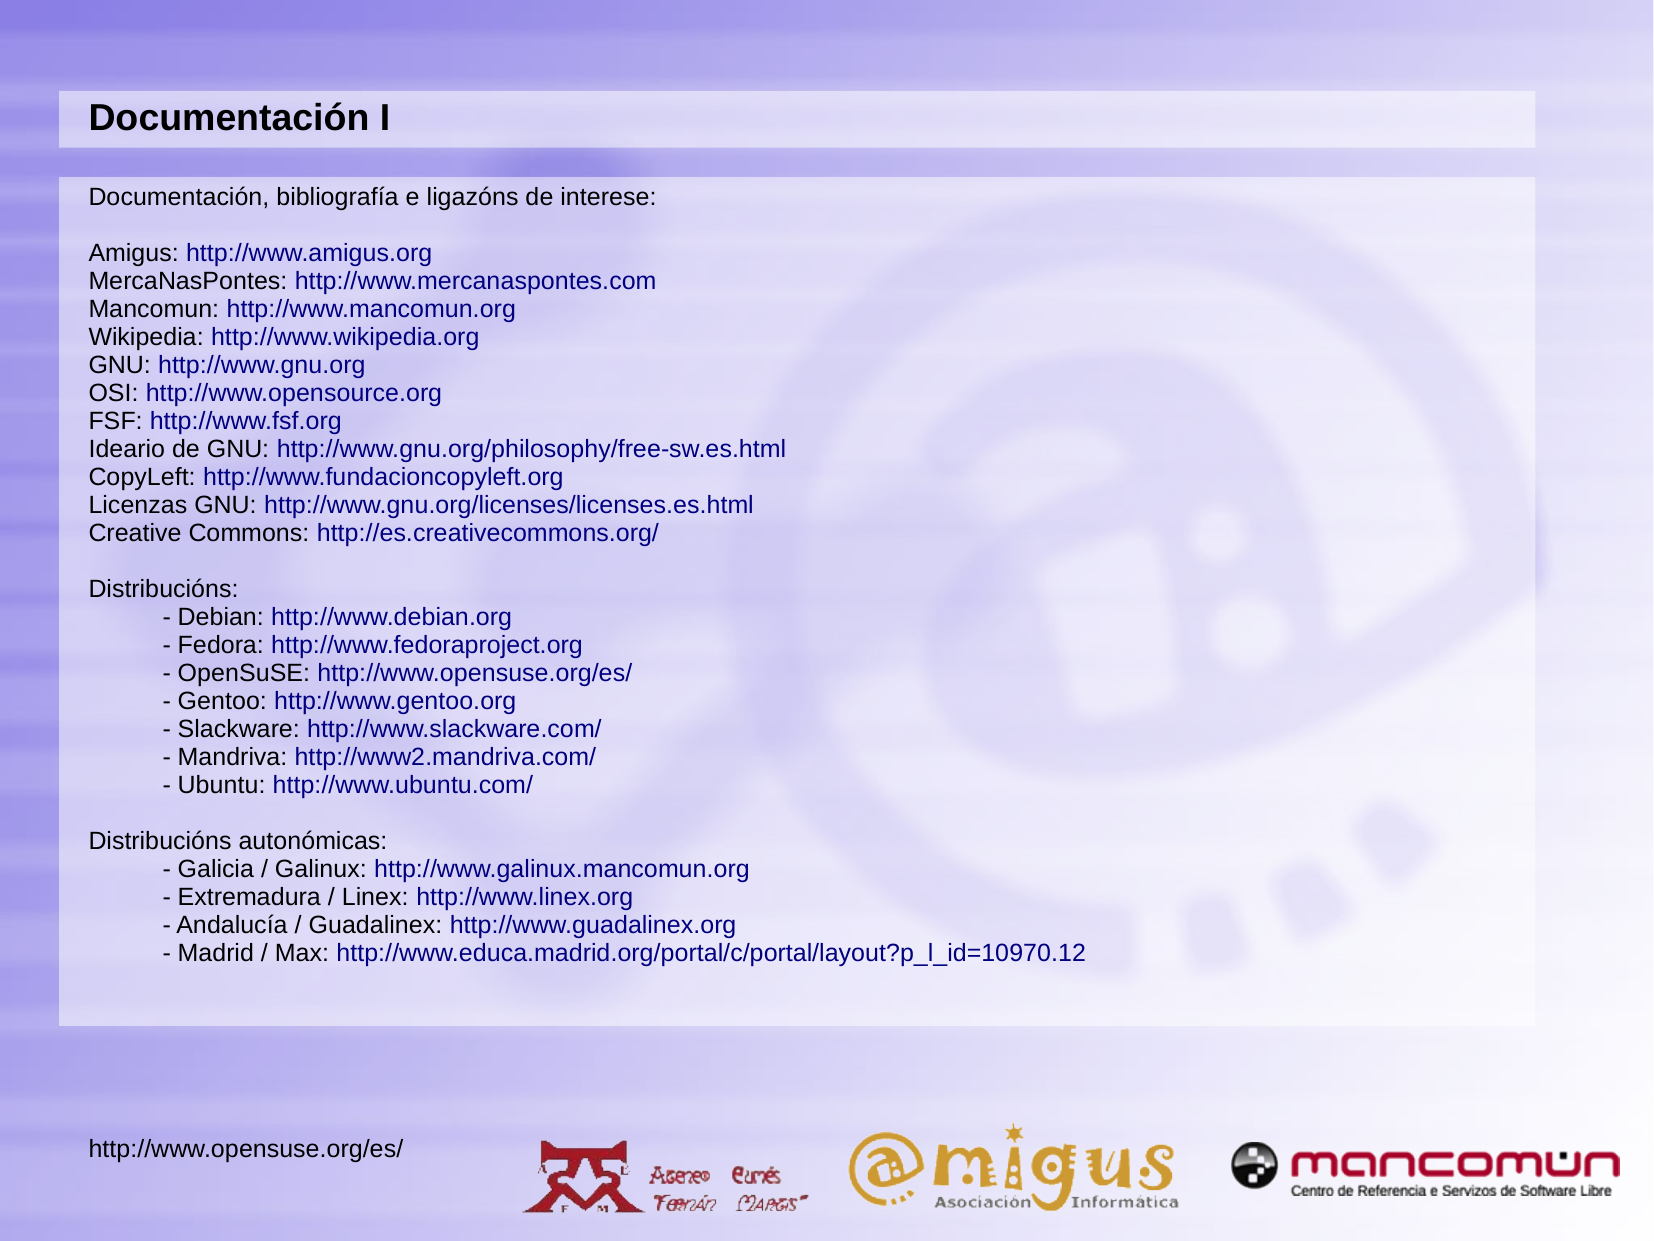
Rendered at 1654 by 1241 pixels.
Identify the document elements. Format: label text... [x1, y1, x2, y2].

text_box Documentación, bibliografía e ligazóns de interese: Amigus: http://www.amigus.org MercaNasPontes: http://www.mercanaspontes.com Mancomun: http://www.mancomun.org Wikipedia: http://www.wikipedia.org GNU: http://www.gnu.org OSI: http://www.opensource.org FSF: http://www.fsf.org Ideario de GNU: http://www.gnu.org/philosophy/free-sw.es.html CopyLeft: http://www.fundacioncopyleft.org Licenzas GNU: http://www.gnu.org/licenses/licenses.es.html Creative Commons: http://es.creativecommons.org/ Distribucións: - Debian: http://www.debian.org - Fedora: http://www.fedoraproject.org - OpenSuSE: http://www.opensuse.org/es/ - Gentoo: http://www.gentoo.org - Slackware: http://www.slackware.com/ - Mandriva: http://www2.mandriva.com/ - Ubuntu: http://www.ubuntu.com/ Distribucións autonómicas: - Galicia / Galinux: http://www.galinux.mancomun.org - Extremadura / Linex: http://www.linex.org - Andalucía / Guadalinex: http://www.guadalinex.org - Madrid / Max: http://www.educa.madrid.org/portal/c/portal/layout?p_l_id=10970.12 http://www.opensuse.org/es/ [59, 177, 1536, 1026]
text_box Documentación I [59, 90, 1536, 148]
picture [0, 0, 1654, 1241]
